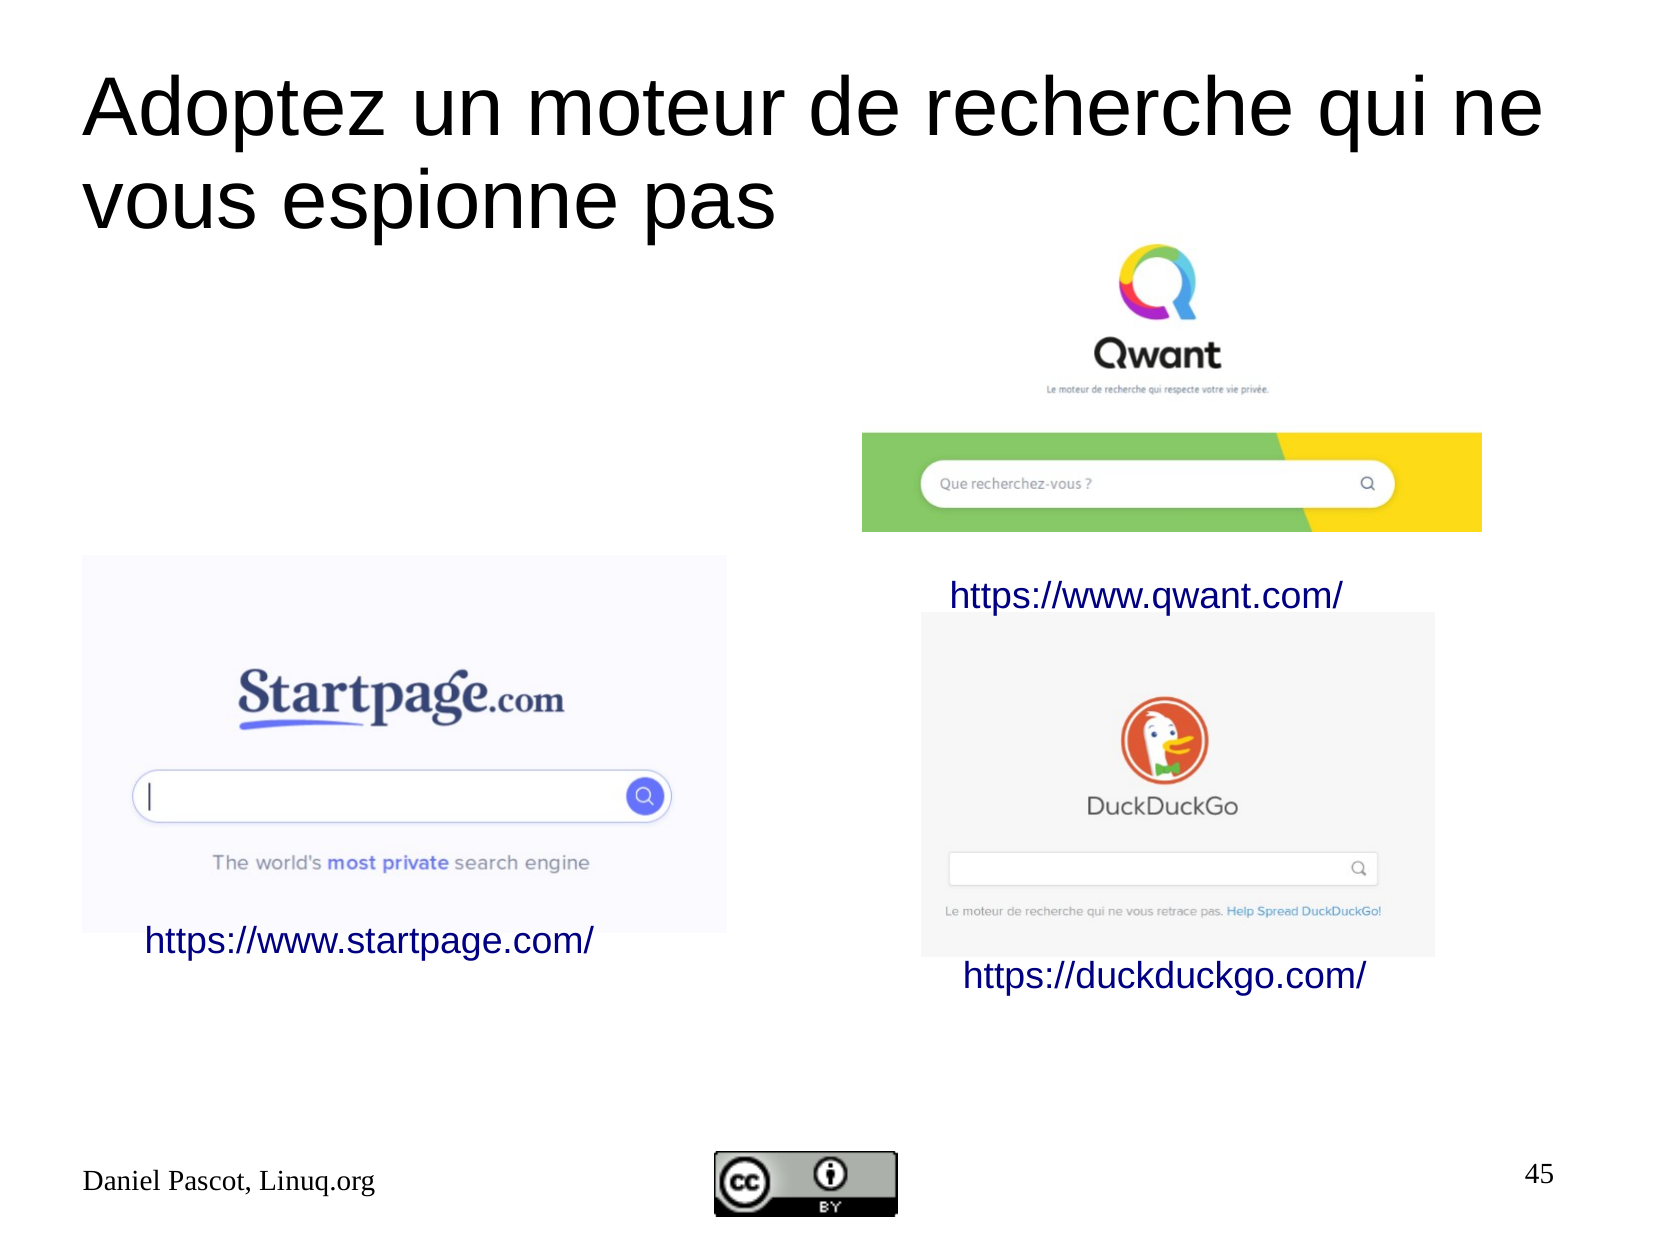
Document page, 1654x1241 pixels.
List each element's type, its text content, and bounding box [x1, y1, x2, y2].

picture [82, 555, 727, 933]
title Adoptez un moteur de recherche qui ne vous espionne pas [82, 28, 1571, 277]
picture [862, 200, 1482, 532]
picture [714, 1151, 898, 1217]
text_box https://www.qwant.com/ [934, 566, 1359, 624]
text_box https://duckduckgo.com/ [948, 947, 1382, 1004]
text_box https://www.startpage.com/ [129, 911, 610, 969]
picture [921, 612, 1435, 957]
